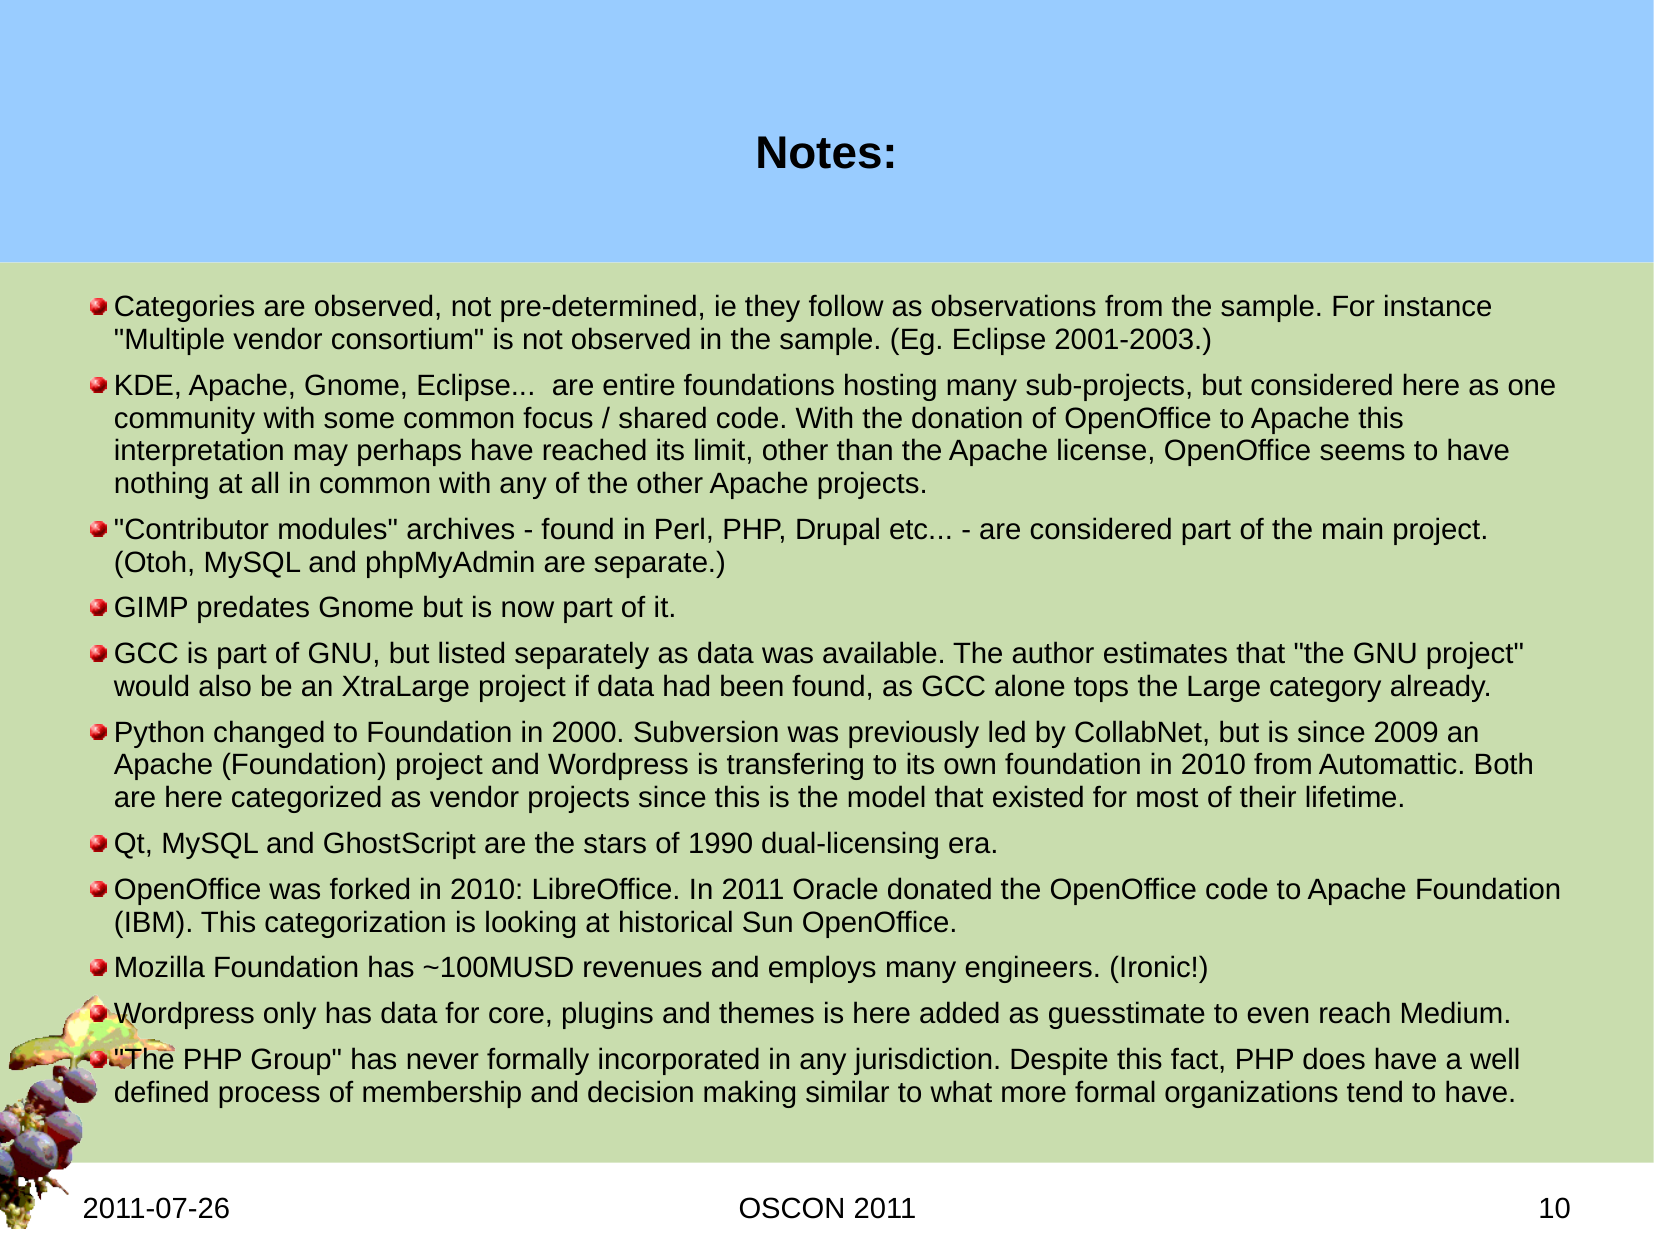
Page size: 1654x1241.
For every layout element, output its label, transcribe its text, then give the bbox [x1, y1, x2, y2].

title Notes: [82, 49, 1571, 257]
list Categories are observed, not pre-determined, ie they follow as observations from the sample. For instance "Multiple vendor consortium" is not observed in the sample. (Eg. Eclipse 2001-2003.) KDE, Apache, Gnome, Eclipse... are entire foundations hosting many sub-projects, but considered here as one community with some common focus / shared code. With the donation of OpenOffice to Apache this interpretation may perhaps have reached its limit, other than the Apache license, OpenOffice seems to have nothing at all in common with any of the other Apache projects. "Contributor modules" archives - found in Perl, PHP, Drupal etc... - are considered part of the main project. (Otoh, MySQL and phpMyAdmin are separate.) GIMP predates Gnome but is now part of it. GCC is part of GNU, but listed separately as data was available. The author estimates that "the GNU project" would also be an XtraLarge project if data had been found, as GCC alone tops the Large category already. Python changed to Foundation in 2000. Subversion was previously led by CollabNet, but is since 2009 an Apache (Foundation) project and Wordpress is transfering to its own foundation in 2010 from Automattic. Both are here categorized as vendor projects since this is the model that existed for most of their lifetime. Qt, MySQL and GhostScript are the stars of 1990 dual-licensing era. OpenOffice was forked in 2010: LibreOffice. In 2011 Oracle donated the OpenOffice code to Apache Foundation (IBM). This categorization is looking at historical Sun OpenOffice. Mozilla Foundation has ~100MUSD revenues and employs many engineers. (Ironic!) Wordpress only has data for core, plugins and themes is here added as guesstimate to even reach Medium. "The PHP Group" has never formally incorporated in any jurisdiction. Despite this fact, PHP does have a well defined process of membership and decision making similar to what more formal organizations tend to have. [82, 290, 1571, 1109]
picture [0, 990, 188, 1229]
